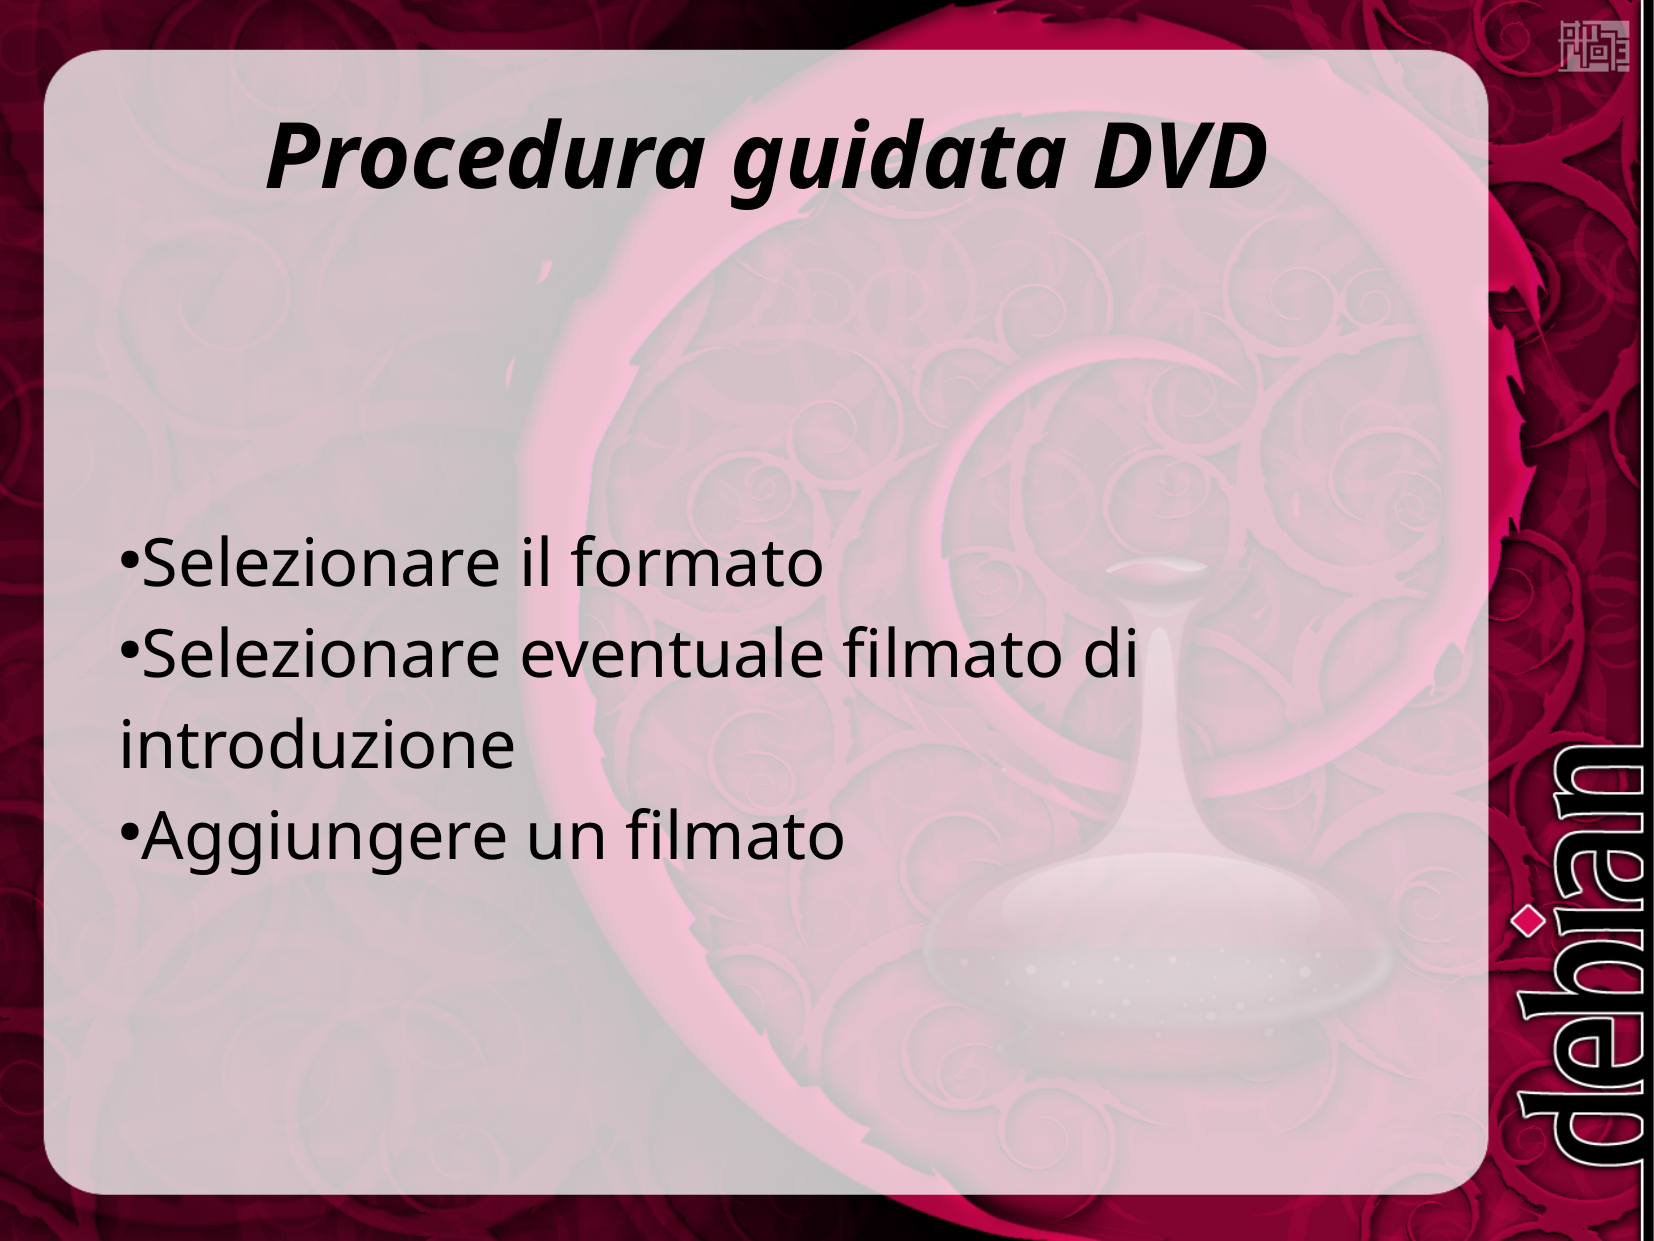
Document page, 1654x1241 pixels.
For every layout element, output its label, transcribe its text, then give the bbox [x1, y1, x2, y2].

picture [0, 0, 1654, 1241]
title Procedura guidata DVD [59, 56, 1477, 250]
subtitle Selezionare il formato Selezionare eventuale filmato di introduzione Aggiungere un filmato [118, 295, 1536, 1100]
